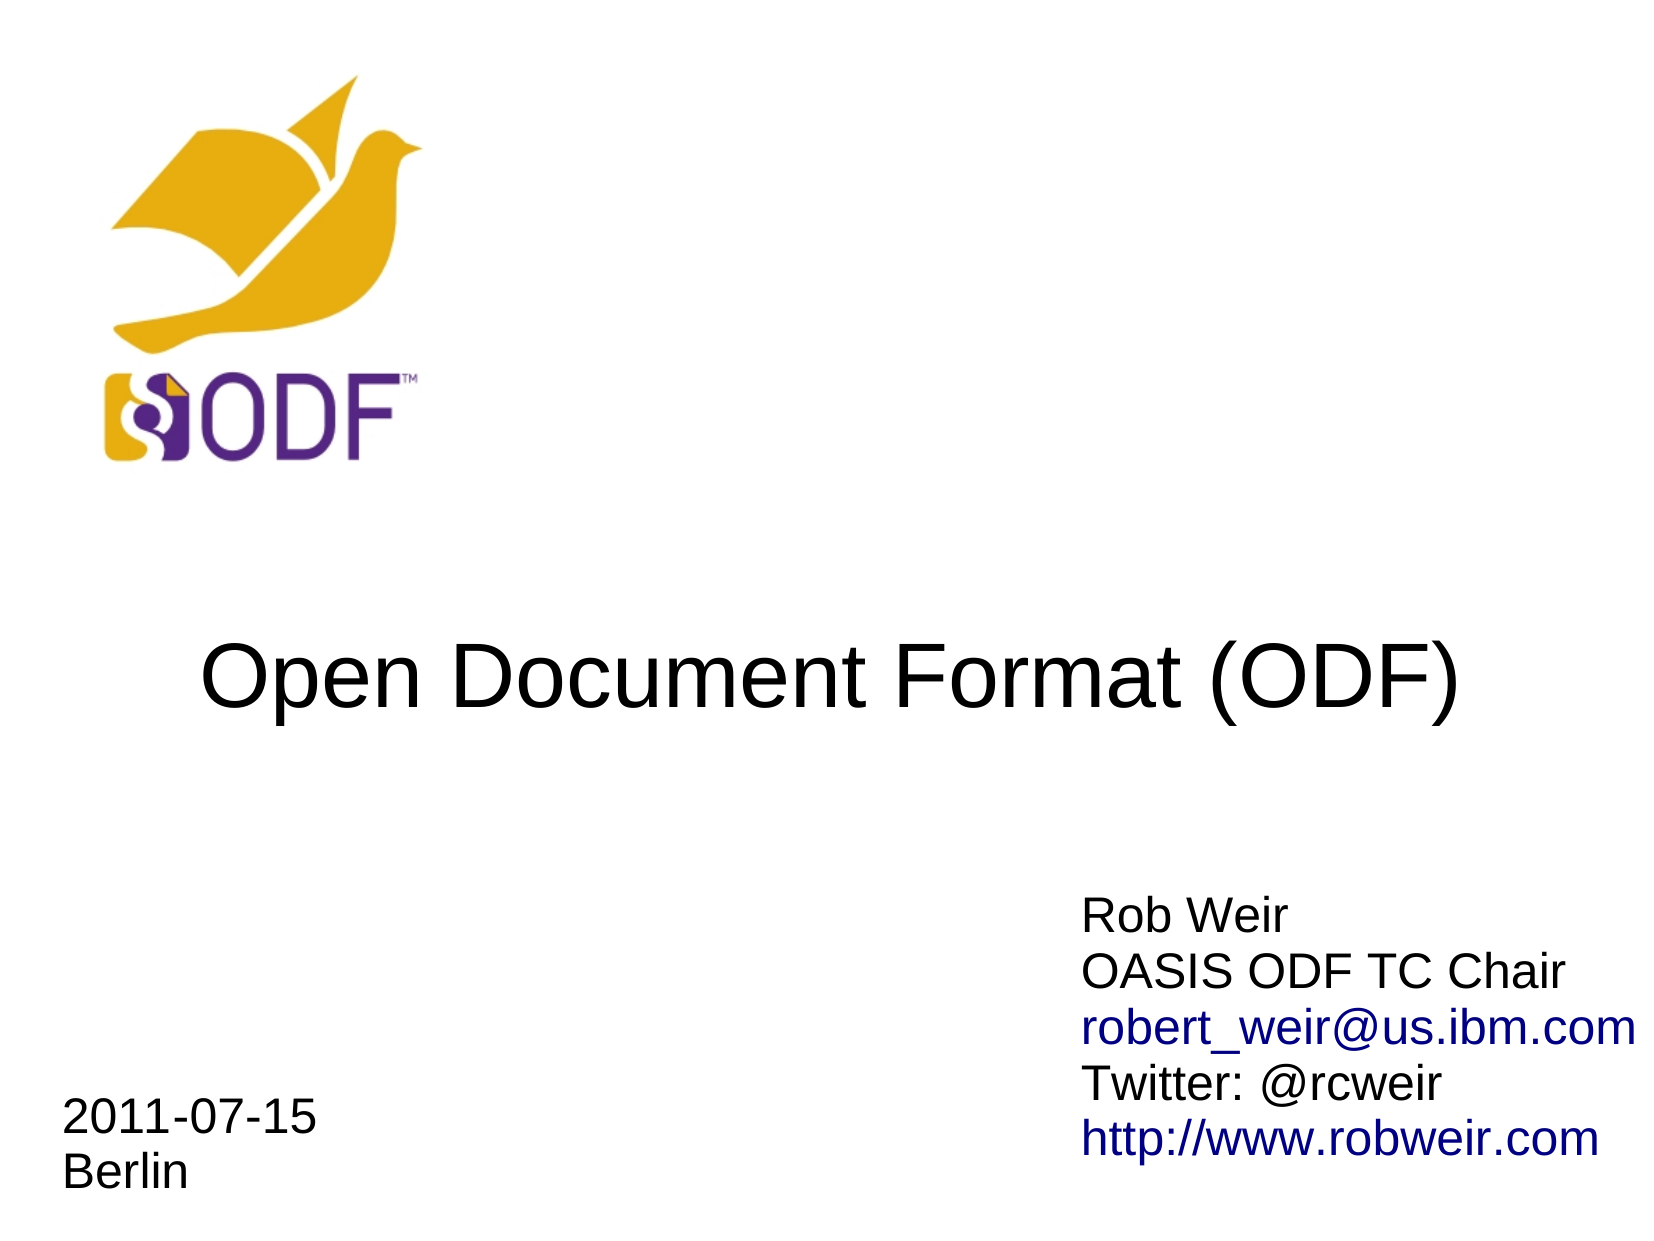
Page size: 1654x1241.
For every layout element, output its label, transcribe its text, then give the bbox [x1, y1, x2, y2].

text_box Rob Weir OASIS ODF TC Chair robert_weir@us.ibm.com Twitter: @rcweir http://www.robweir.com [1080, 887, 1638, 1223]
picture [47, 59, 465, 477]
text_box 2011-07-15 Berlin [47, 1080, 333, 1207]
title Open Document Format (ODF) [125, 572, 1538, 780]
